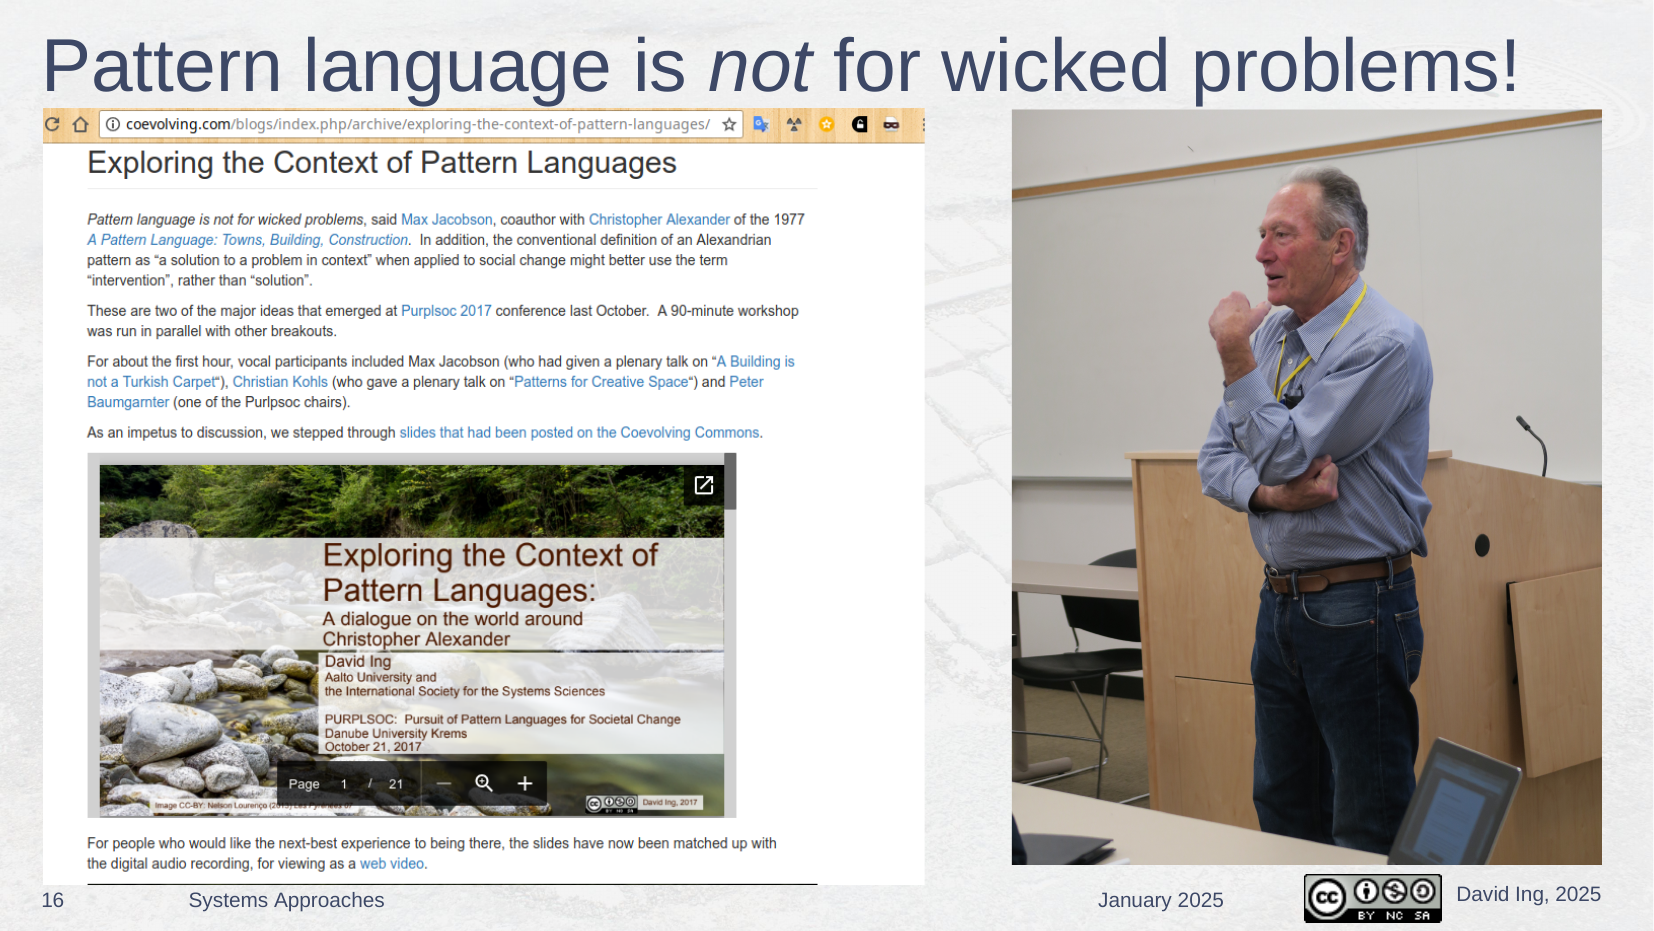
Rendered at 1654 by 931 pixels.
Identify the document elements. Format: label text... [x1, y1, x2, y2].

title Pattern language is not for wicked problems! [41, 30, 1613, 126]
picture [0, 0, 1654, 931]
